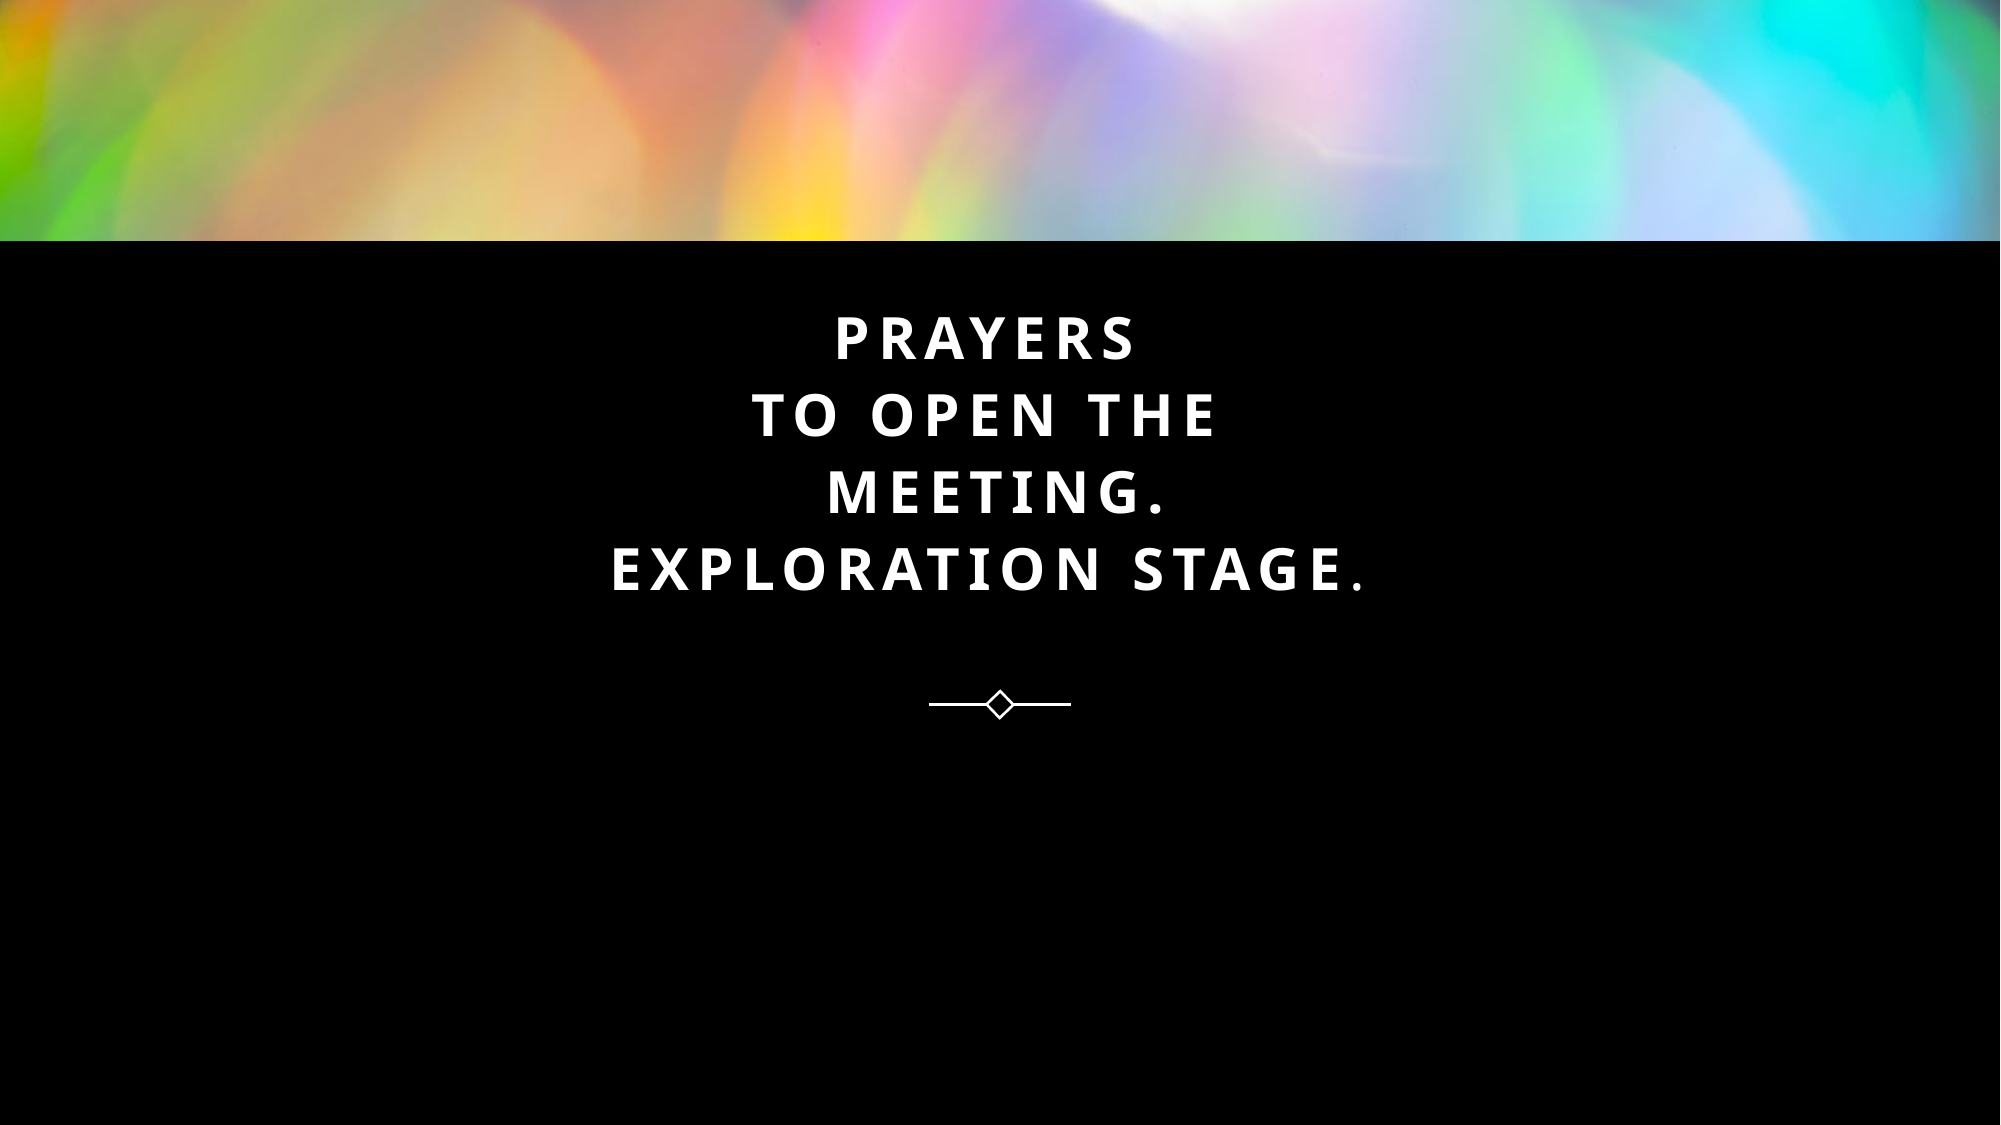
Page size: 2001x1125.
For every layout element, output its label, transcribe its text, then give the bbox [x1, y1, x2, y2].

title Prayers to open the Meeting. Exploration Stage. [402, 174, 1596, 610]
text_box [0, 242, 2000, 1125]
picture [0, 0, 2000, 242]
